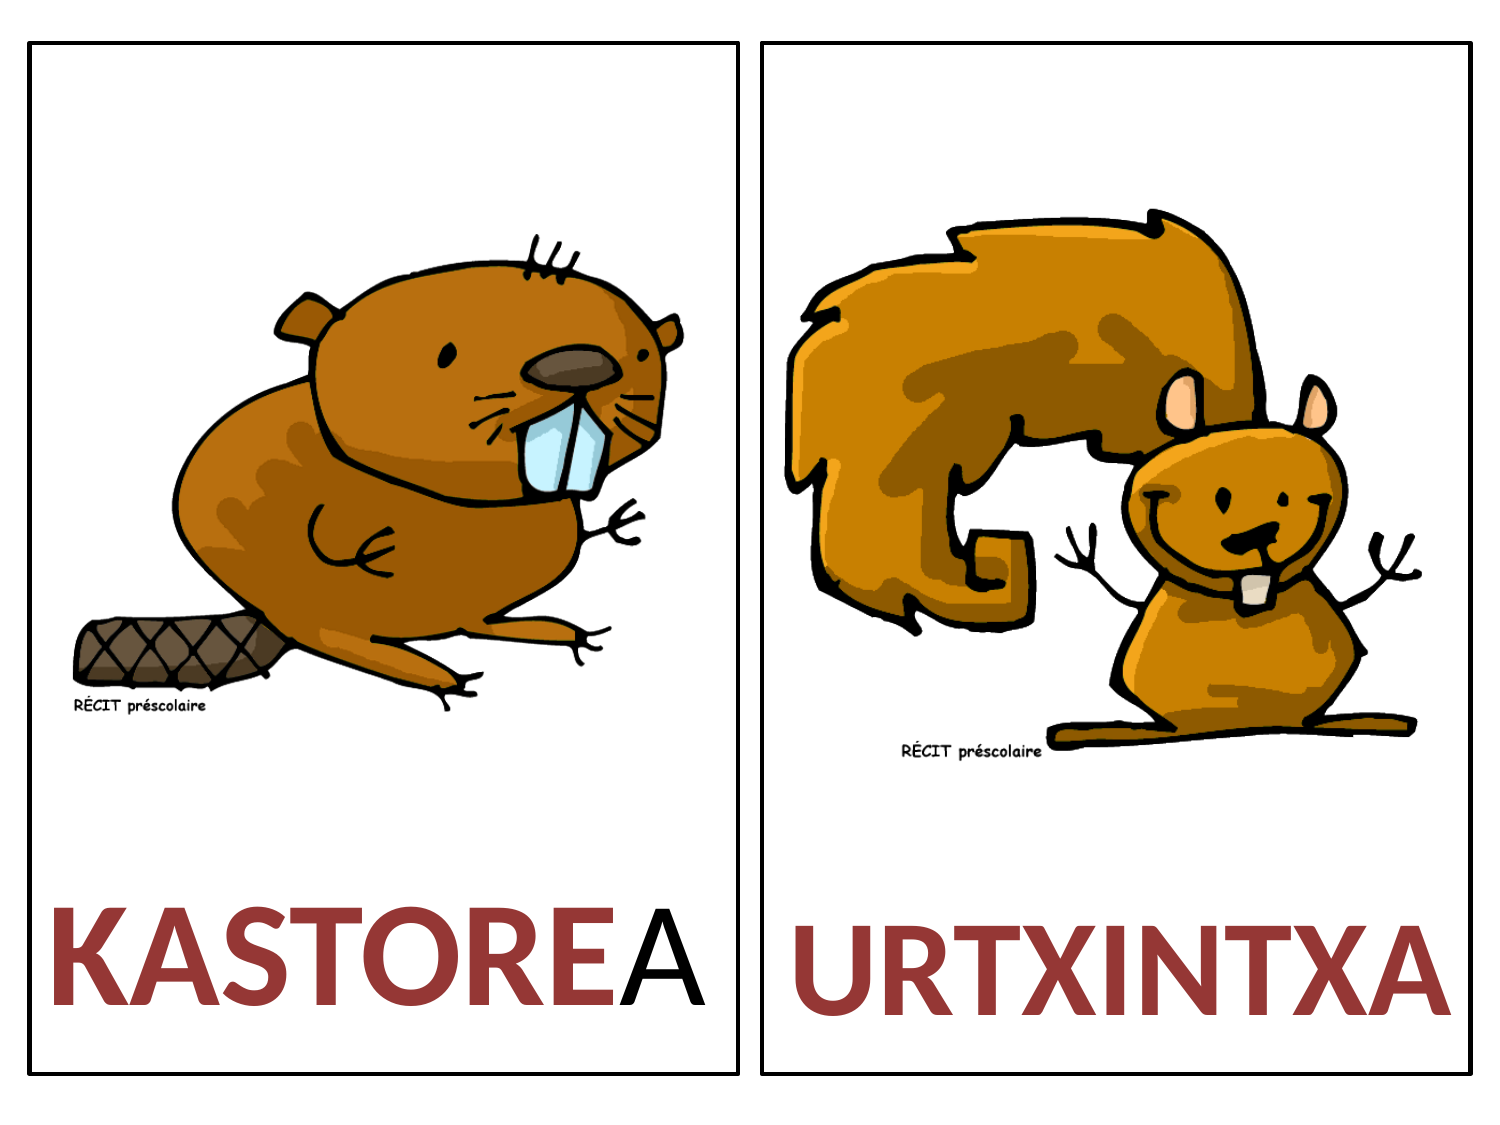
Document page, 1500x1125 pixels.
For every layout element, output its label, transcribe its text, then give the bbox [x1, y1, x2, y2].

text_box KASTOREA [32, 848, 722, 1044]
picture [769, 196, 1454, 767]
text_box URTXINTXA [773, 870, 1468, 1051]
picture [62, 219, 706, 716]
